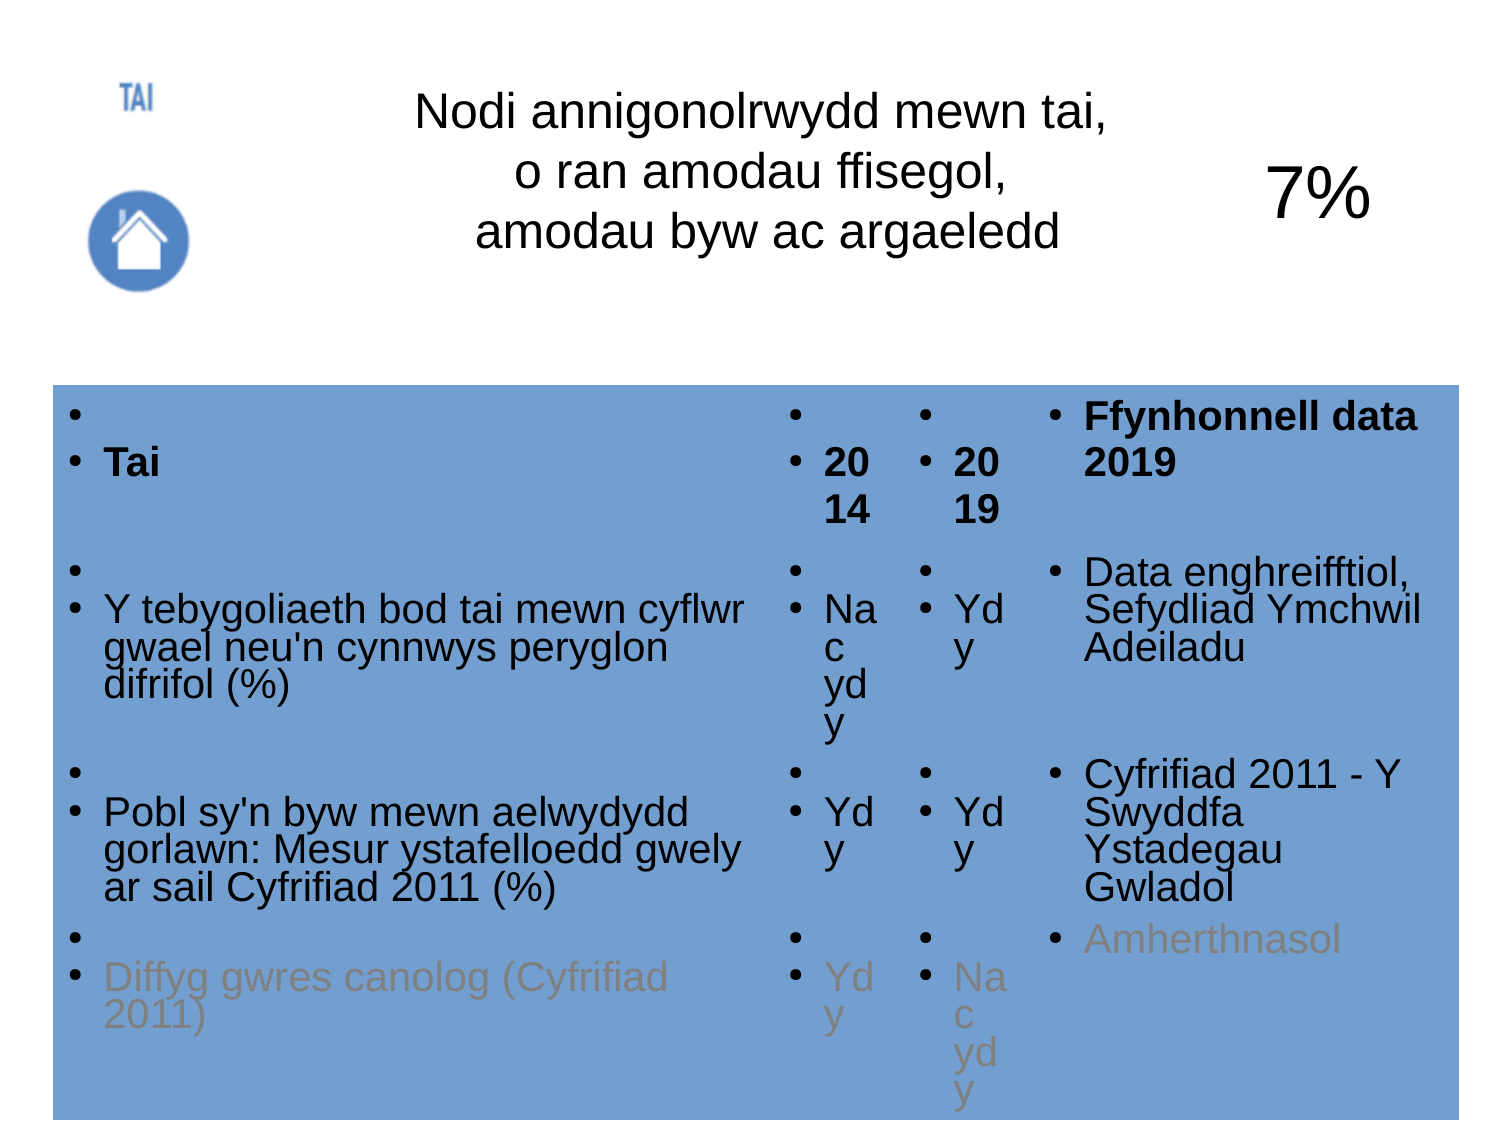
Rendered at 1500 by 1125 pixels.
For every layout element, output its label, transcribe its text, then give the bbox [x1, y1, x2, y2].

table_header Tai [53, 385, 774, 550]
table_header 2014 [774, 385, 904, 550]
table_cell Ydy [774, 753, 904, 917]
table_cell Pobl sy'n byw mewn aelwydydd gorlawn: Mesur ystafelloedd gwely ar sail Cyfrifiad 2011 (%) [53, 753, 774, 917]
picture [76, 71, 208, 301]
table_cell Ydy [904, 550, 1033, 753]
table_header 2019 [904, 385, 1033, 550]
table_cell Amherthnasol [1033, 917, 1459, 1120]
table_cell Data enghreifftiol, Sefydliad Ymchwil Adeiladu [1033, 550, 1459, 753]
table_cell Diffyg gwres canolog (Cyfrifiad 2011) [53, 917, 774, 1120]
text_box Nodi annigonolrwydd mewn tai, o ran amodau ffisegol, amodau byw ac argaeledd [325, 71, 1212, 266]
text_box 7% [1249, 136, 1434, 243]
table_cell Ydy [774, 917, 904, 1120]
table_cell Y tebygoliaeth bod tai mewn cyflwr gwael neu'n cynnwys peryglon difrifol (%) [53, 550, 774, 753]
table_cell Nac ydy [774, 550, 904, 753]
table_cell Cyfrifiad 2011 - Y Swyddfa Ystadegau Gwladol [1033, 753, 1459, 917]
table_cell Ydy [904, 753, 1033, 917]
table_header Ffynhonnell data 2019 [1033, 385, 1459, 550]
table_cell Nac ydy [904, 917, 1033, 1120]
